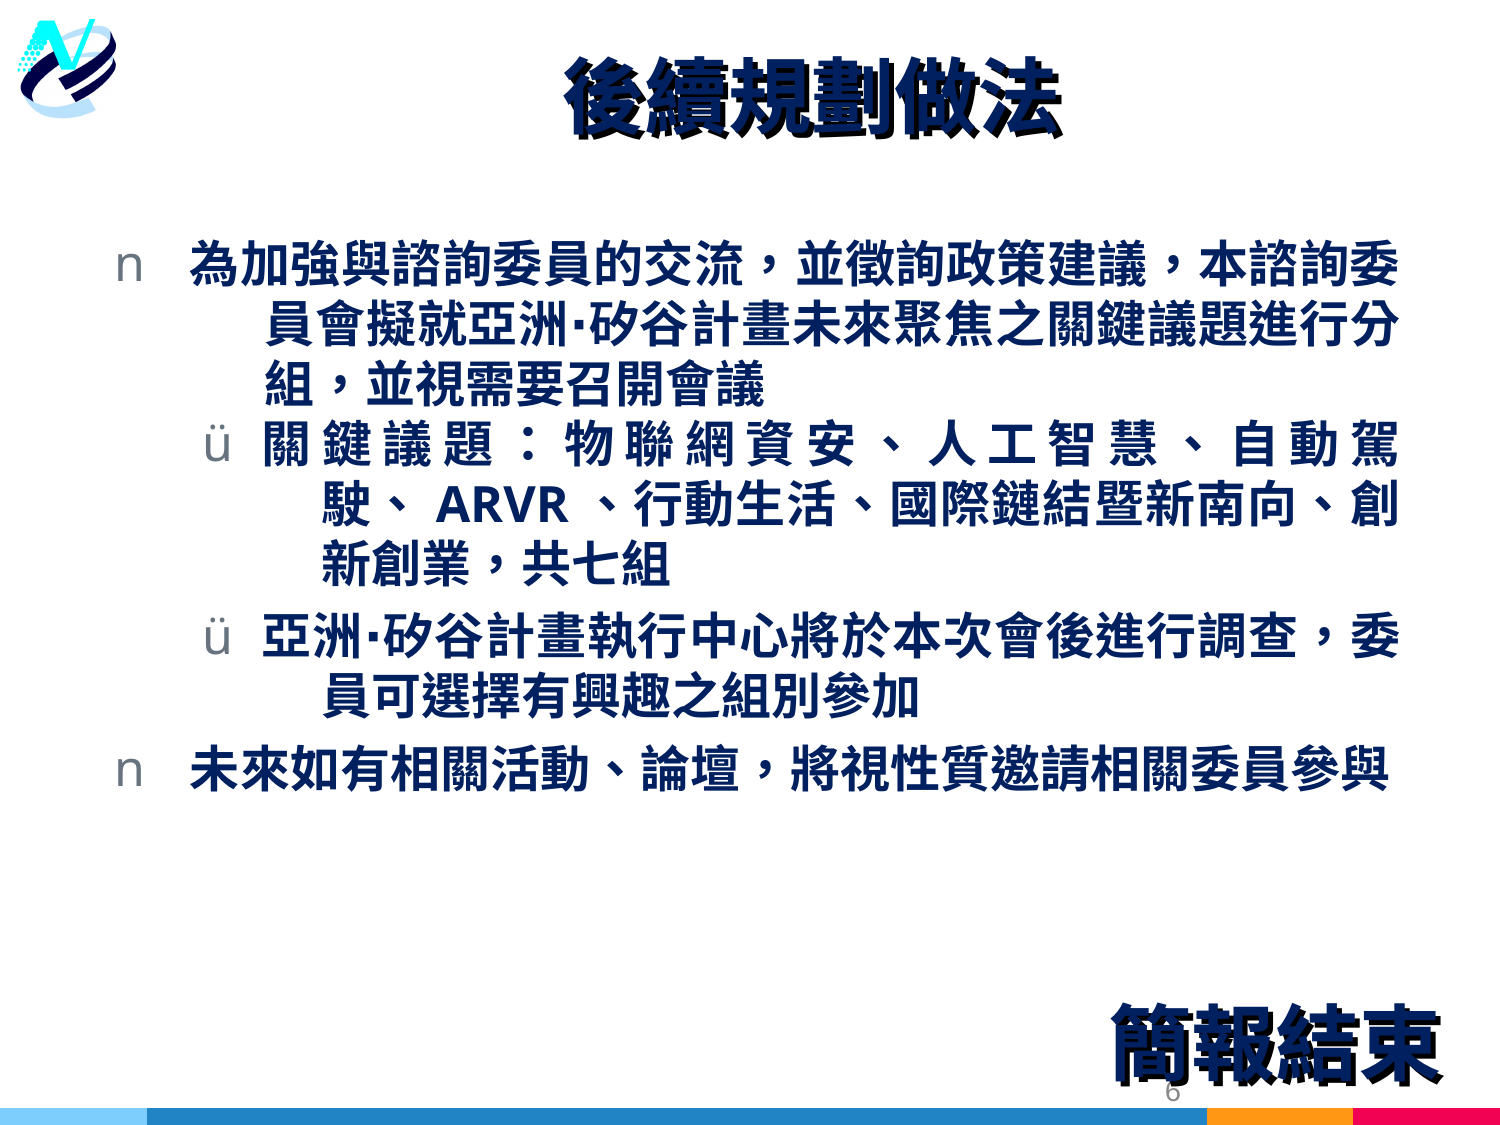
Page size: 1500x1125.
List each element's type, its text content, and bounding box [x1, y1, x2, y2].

title 後續規劃做法 [123, 0, 1500, 188]
list 為加強與諮詢委員的交流，並徵詢政策建議，本諮詢委員會擬就亞洲∙矽谷計畫未來聚焦之關鍵議題進行分組，並視需要召開會議 關鍵議題：物聯網資安、人工智慧、自動駕駛、ARVR、行動生活、國際鏈結暨新南向、創新創業，共七組 亞洲∙矽谷計畫執行中心將於本次會後進行調查，委員可選擇有興趣之組別參加 未來如有相關活動、論壇，將視性質邀請相關委員參與 [99, 217, 1416, 958]
text_box 簡報結束 [1093, 983, 1461, 1100]
text_box 5 [1149, 1065, 1500, 1125]
